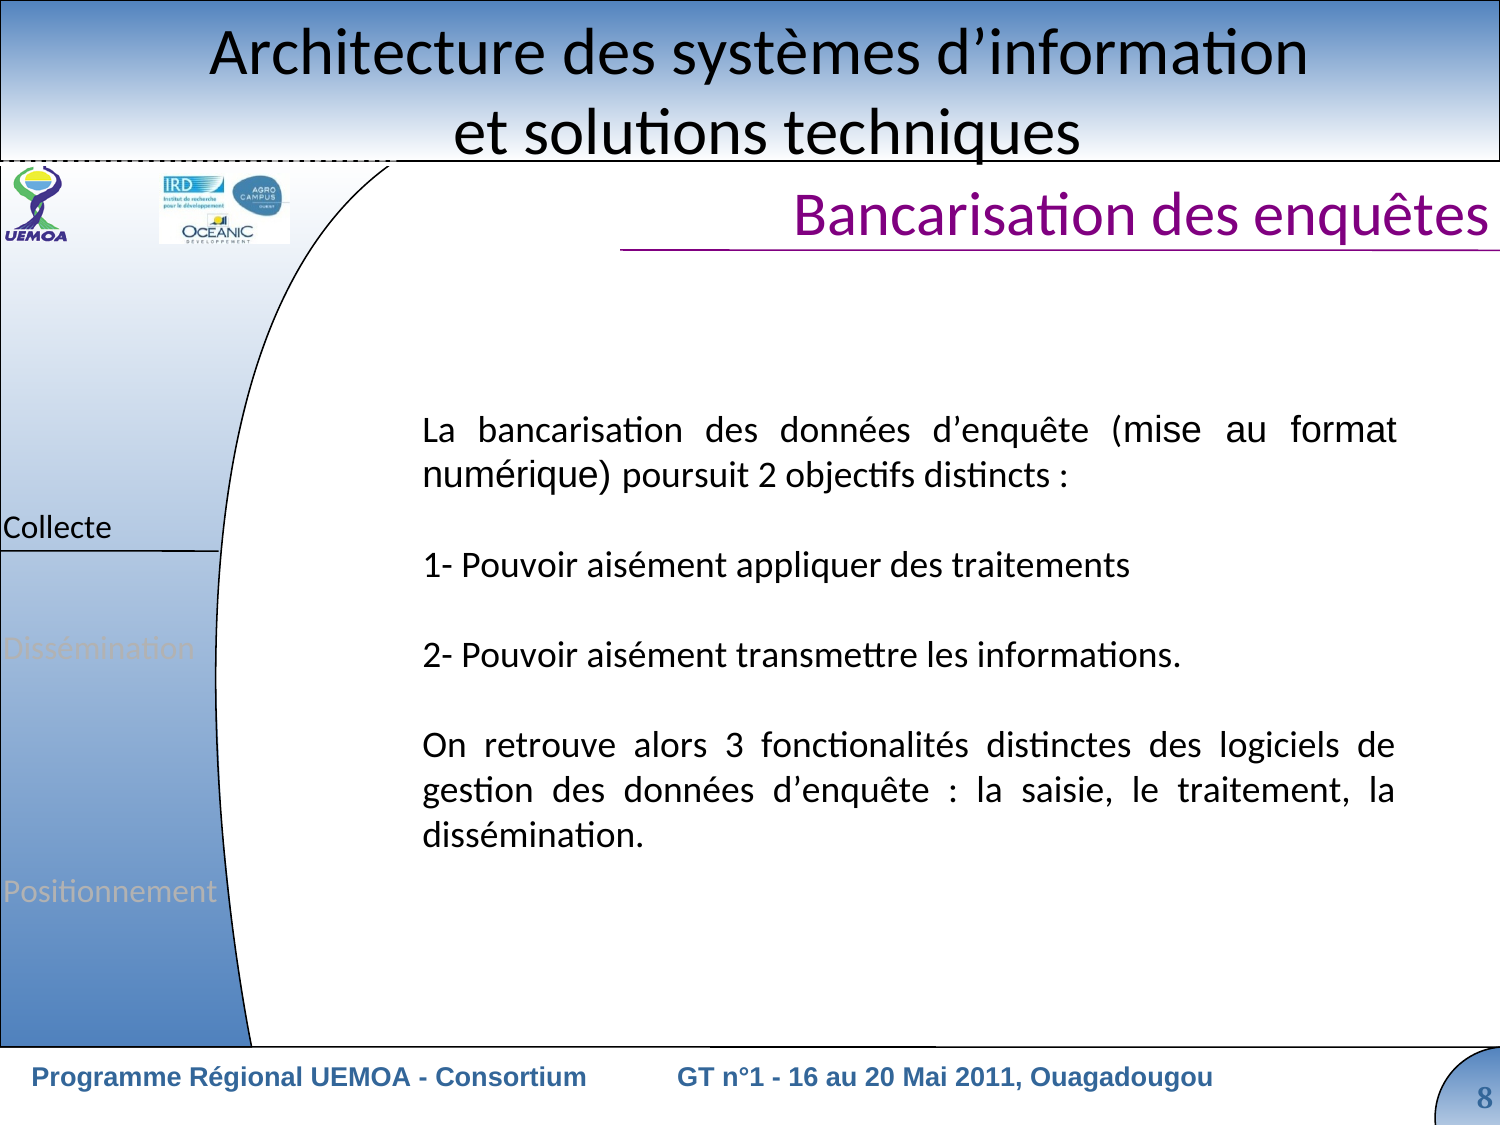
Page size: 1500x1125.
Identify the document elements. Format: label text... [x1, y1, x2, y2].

picture [0, 166, 73, 244]
picture [159, 173, 265, 244]
text_box La bancarisation des données d’enquête (mise au format numérique) poursuit 2 objectifs distincts : 1- Pouvoir aisément appliquer des traitements 2- Pouvoir aisément transmettre les informations. On retrouve alors 3 fonctionalités distinctes des logiciels de gestion des données d’enquête : la saisie, le traitement, la dissémination. [407, 397, 1412, 908]
text_box Architecture des systèmes d’information et solutions techniques [53, 0, 1483, 161]
text_box Collecte Dissémination Positionnement [0, 497, 314, 1039]
text_box Bancarisation des enquêtes [265, 165, 1500, 256]
